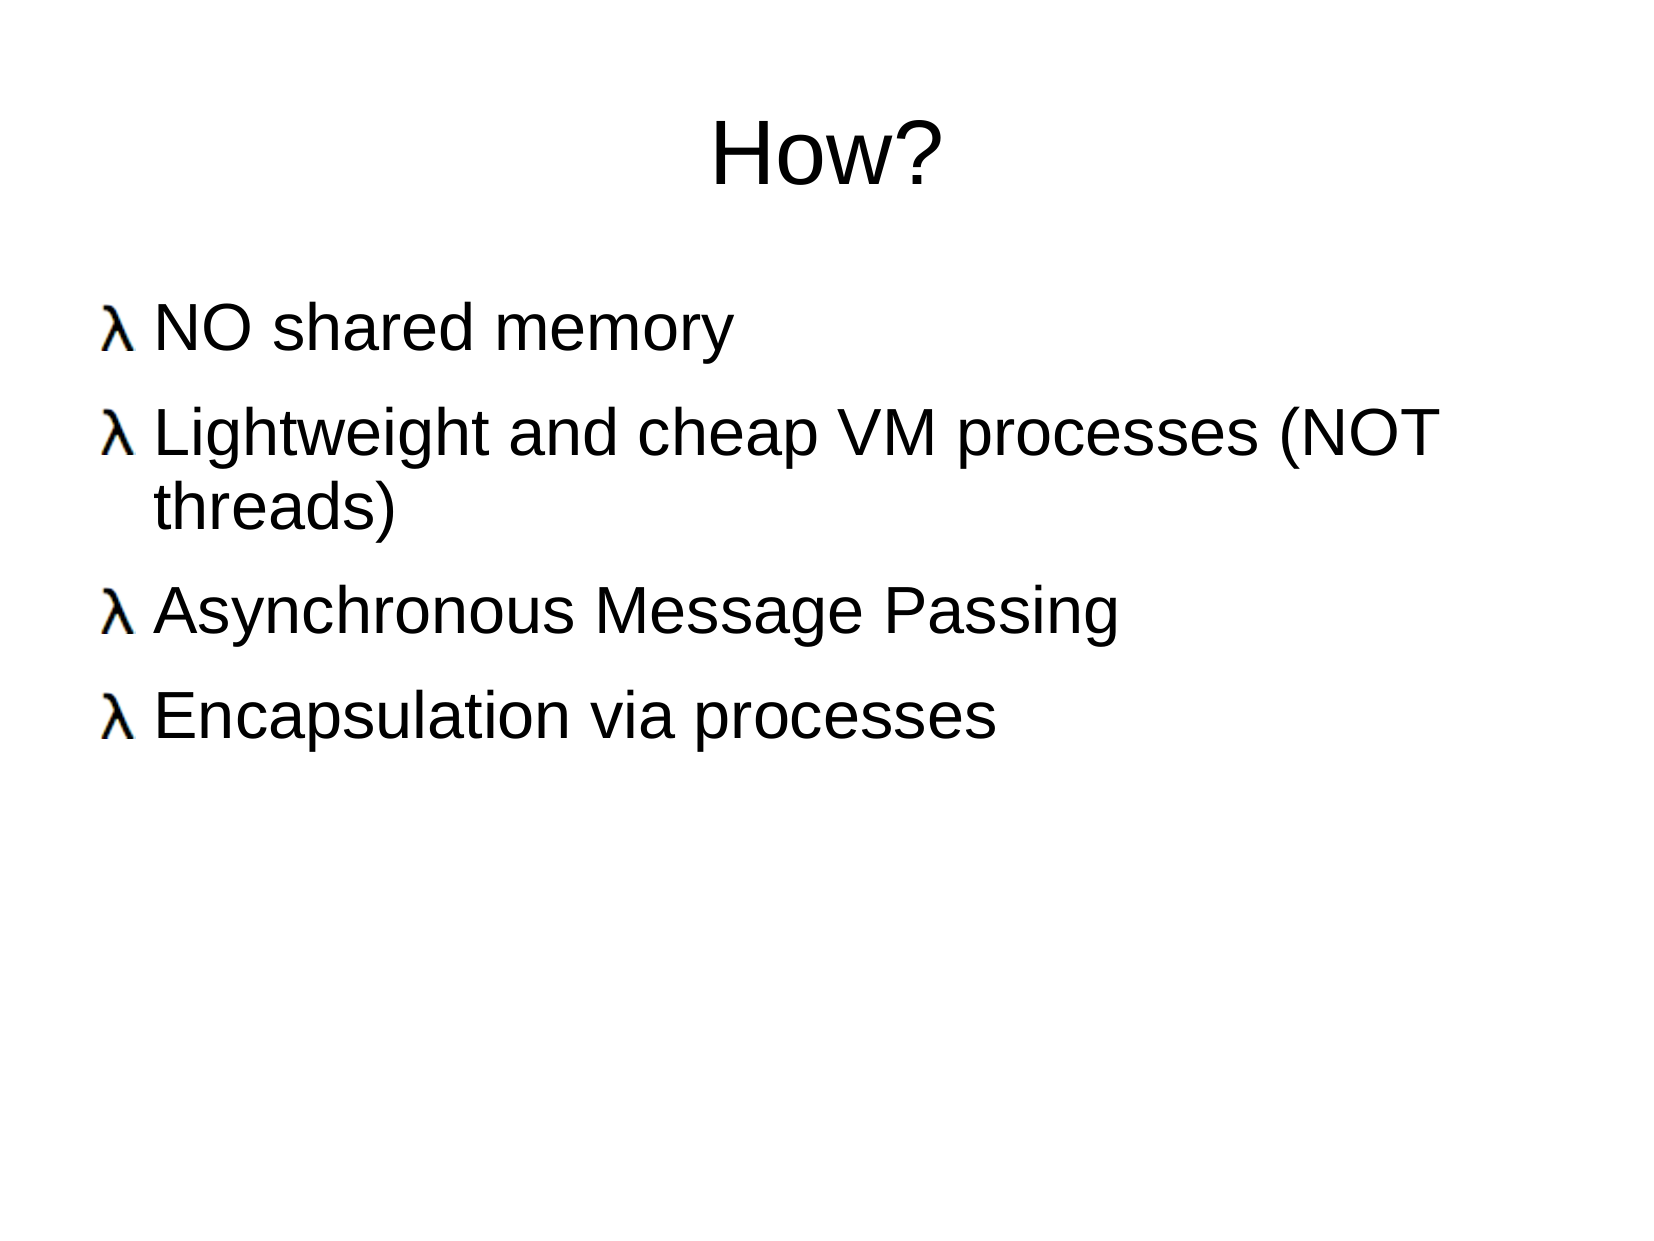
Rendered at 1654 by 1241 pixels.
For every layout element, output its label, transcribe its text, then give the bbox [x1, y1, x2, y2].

list NO shared memory Lightweight and cheap VM processes (NOT threads) Asynchronous Message Passing Encapsulation via processes [82, 290, 1571, 1094]
title How? [82, 56, 1571, 250]
